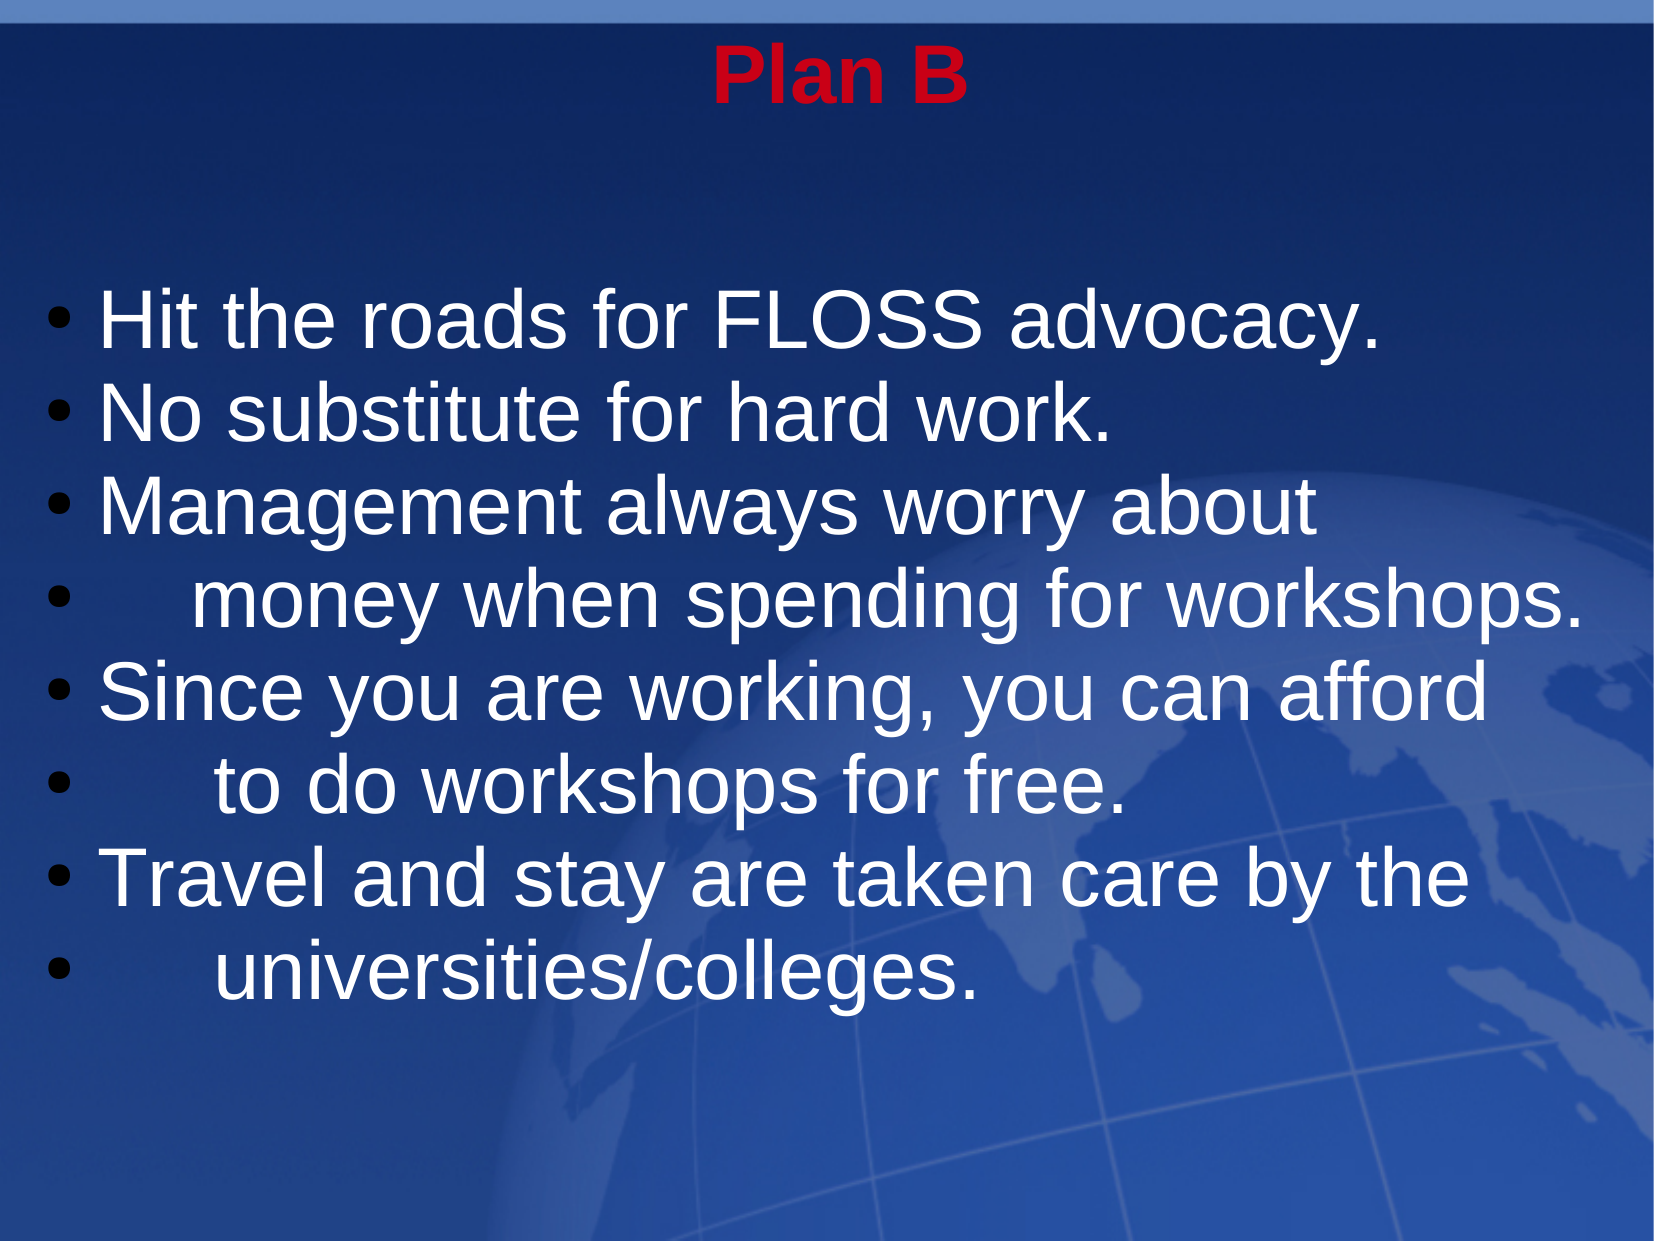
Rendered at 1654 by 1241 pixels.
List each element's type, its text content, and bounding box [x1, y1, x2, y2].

text_box Hit the roads for FLOSS advocacy. No substitute for hard work. Management always worry about money when spending for workshops. Since you are working, you can afford to do workshops for free. Travel and stay are taken care by the universities/colleges. [29, 265, 1625, 1107]
picture [0, 0, 1654, 1241]
text_box Plan B [109, 20, 1573, 143]
